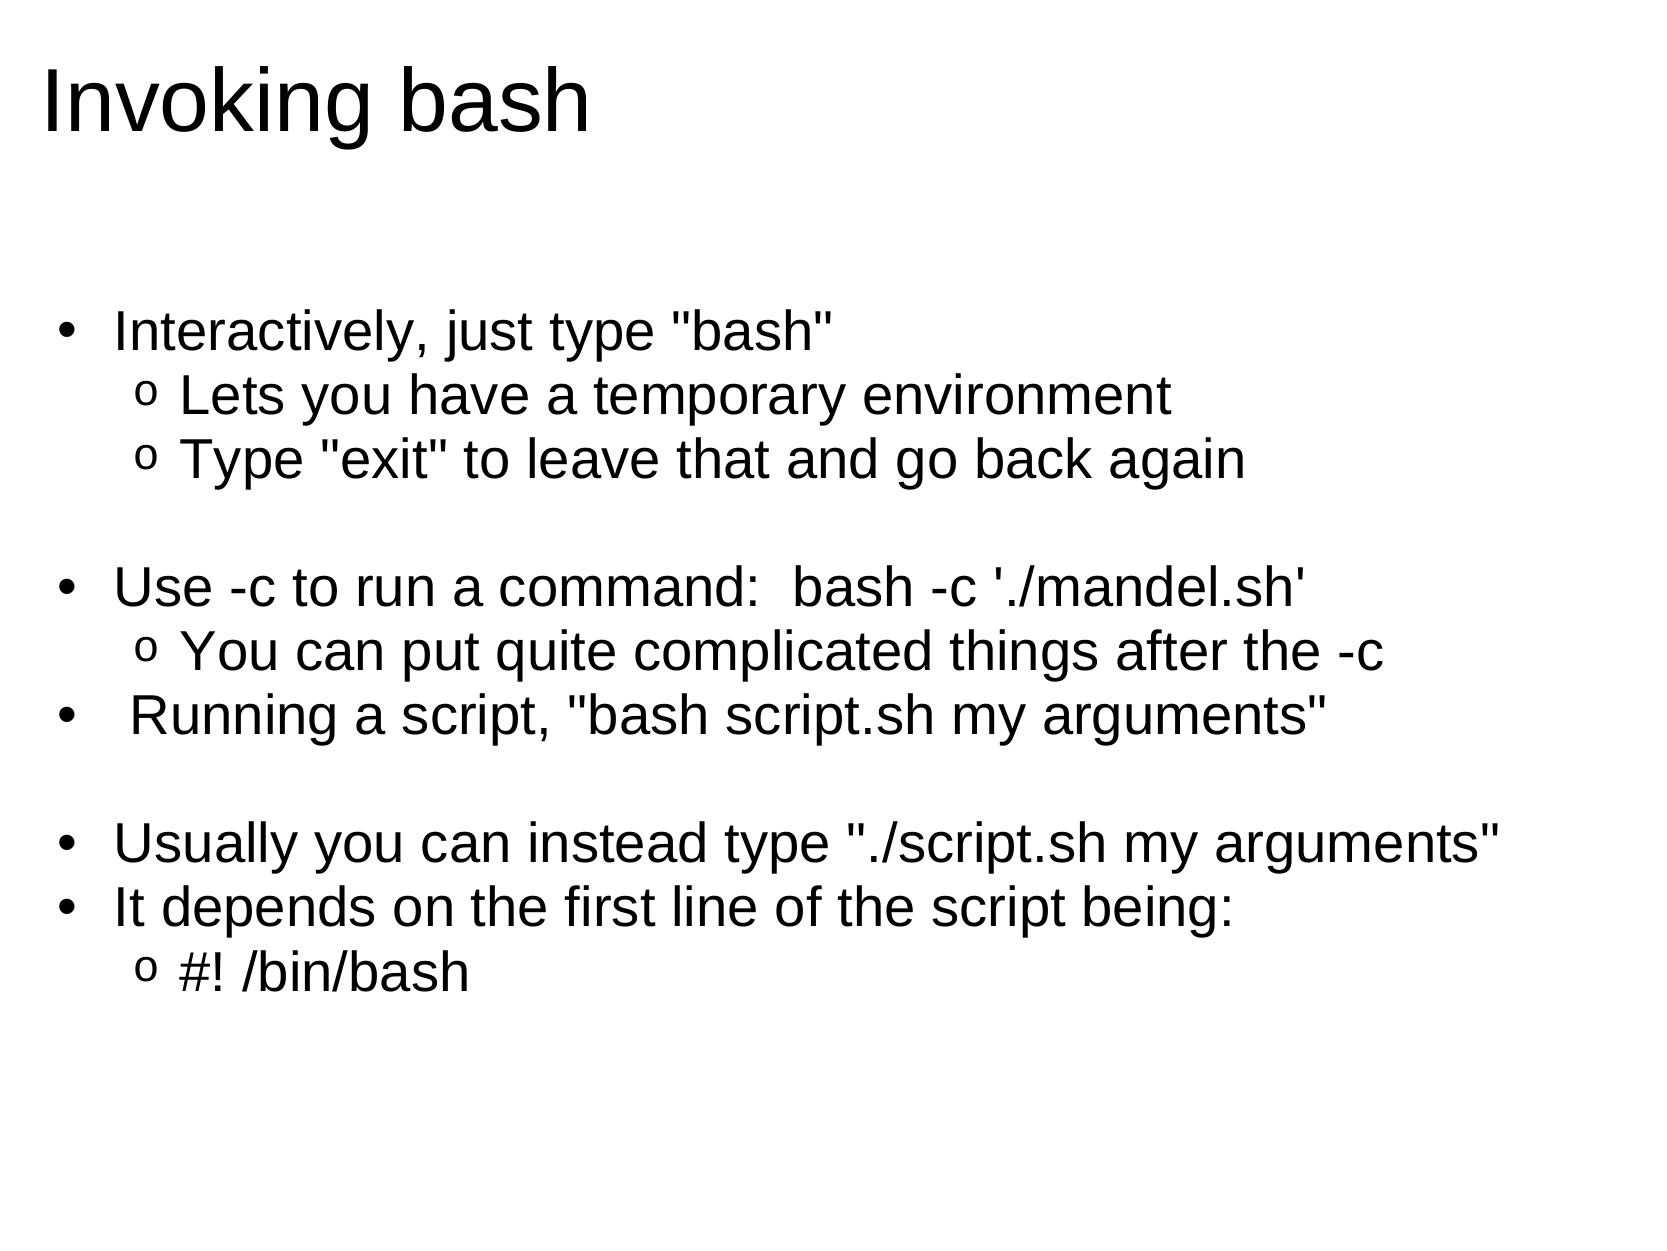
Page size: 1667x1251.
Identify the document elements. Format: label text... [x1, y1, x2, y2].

title Invoking bash [40, 50, 1627, 201]
list Interactively, just type "bash" Lets you have a temporary environment Type "exit" to leave that and go back again Use -c to run a command: bash -c './mandel.sh' You can put quite complicated things after the -c Running a script, "bash script.sh my arguments" Usually you can instead type "./script.sh my arguments" It depends on the first line of the script being: #! /bin/bash [38, 298, 1625, 1199]
